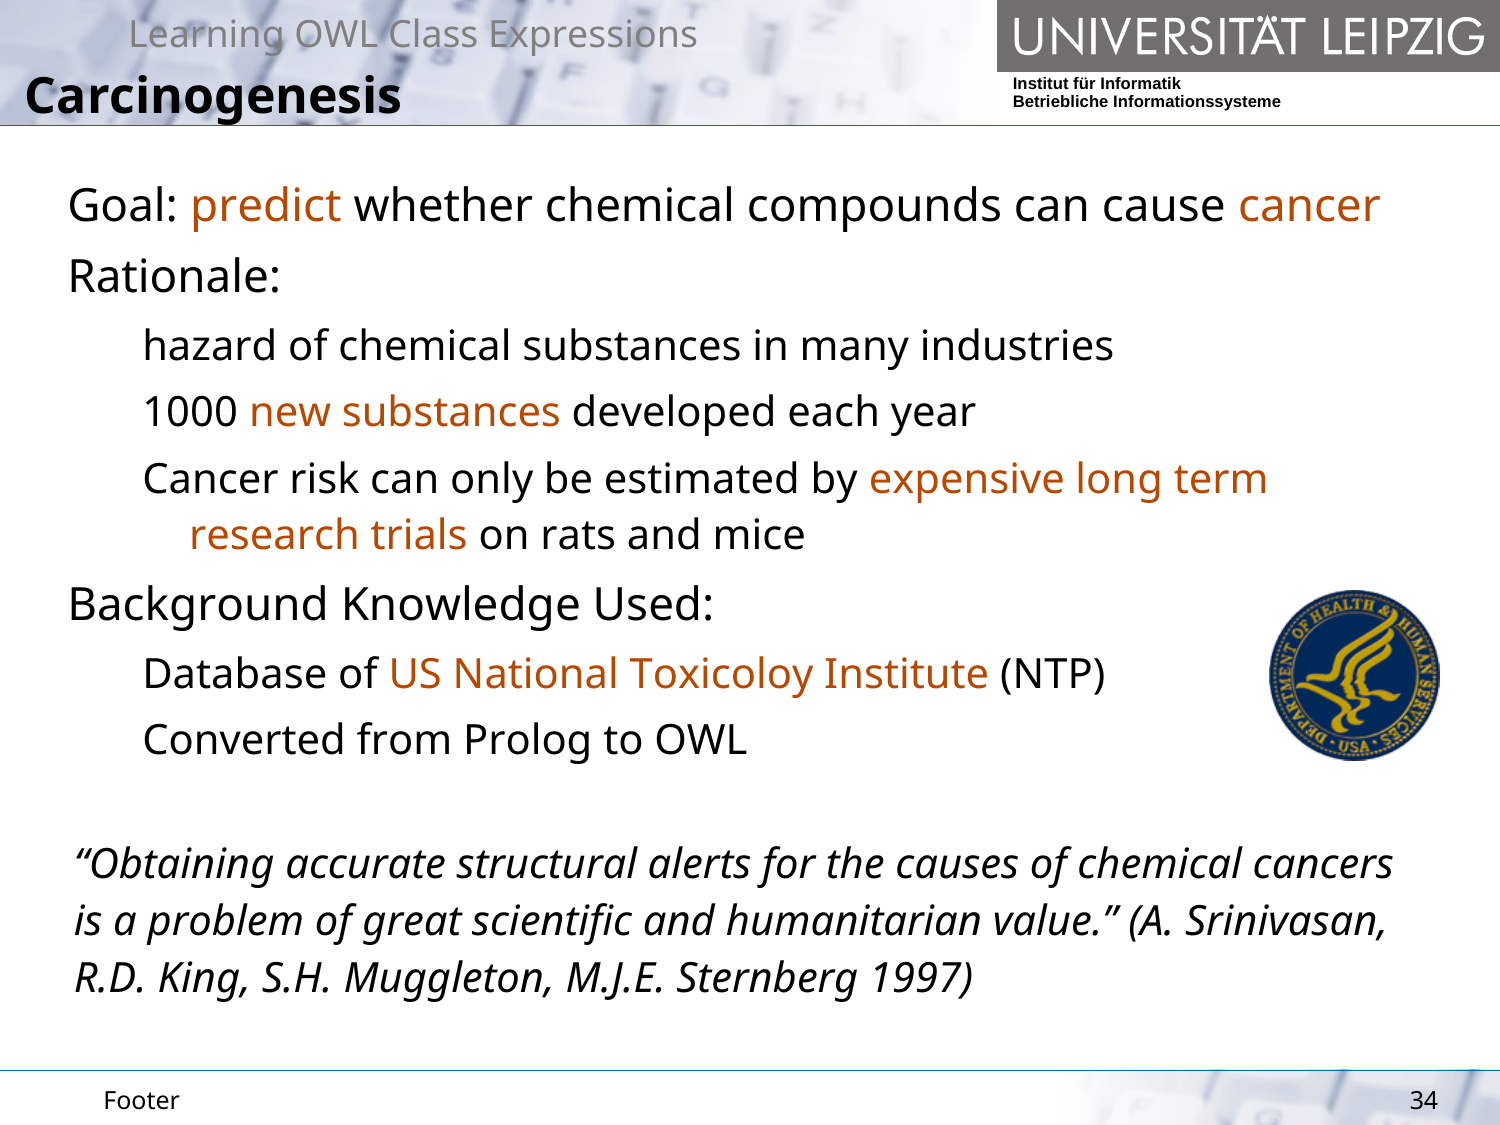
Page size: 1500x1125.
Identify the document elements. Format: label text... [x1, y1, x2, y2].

title Carcinogenesis [24, 63, 1034, 125]
list Goal: predict whether chemical compounds can cause cancer Rationale: hazard of chemical substances in many industries 1000 new substances developed each year Cancer risk can only be estimated by expensive long term research trials on rats and mice Background Knowledge Used: Database of US National Toxicoloy Institute (NTP) Converted from Prolog to OWL [67, 171, 1418, 826]
picture [0, 0, 1500, 125]
picture [1057, 1071, 1500, 1125]
text_box “Obtaining accurate structural alerts for the causes of chemical cancers is a problem of great scientific and humanitarian value.” (A. Srinivasan, R.D. King, S.H. Muggleton, M.J.E. Sternberg 1997) [59, 826, 1452, 1045]
picture [1269, 590, 1440, 761]
